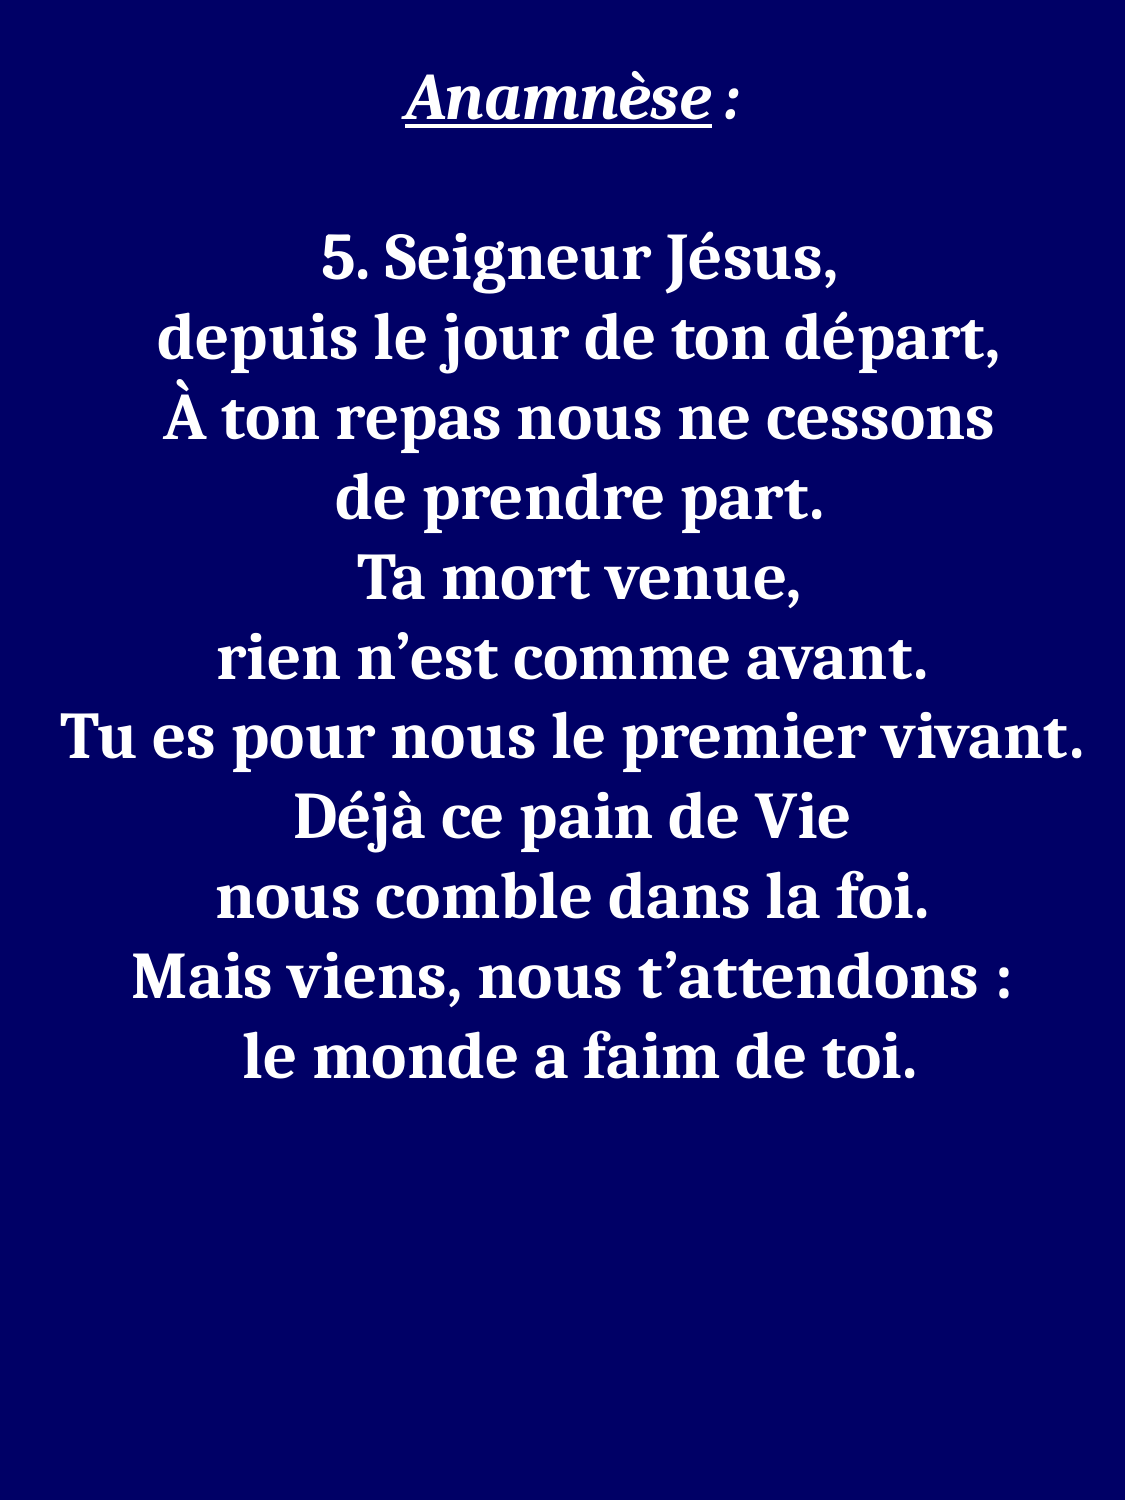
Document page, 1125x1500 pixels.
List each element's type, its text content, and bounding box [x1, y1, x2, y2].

text_box Anamnèse : 5. Seigneur Jésus, depuis le jour de ton départ, À ton repas nous ne cessons de prendre part. Ta mort venue, rien n’est comme avant. Tu es pour nous le premier vivant. Déjà ce pain de Vie nous comble dans la foi. Mais viens, nous t’attendons : le monde a faim de toi. [0, 0, 1125, 1115]
